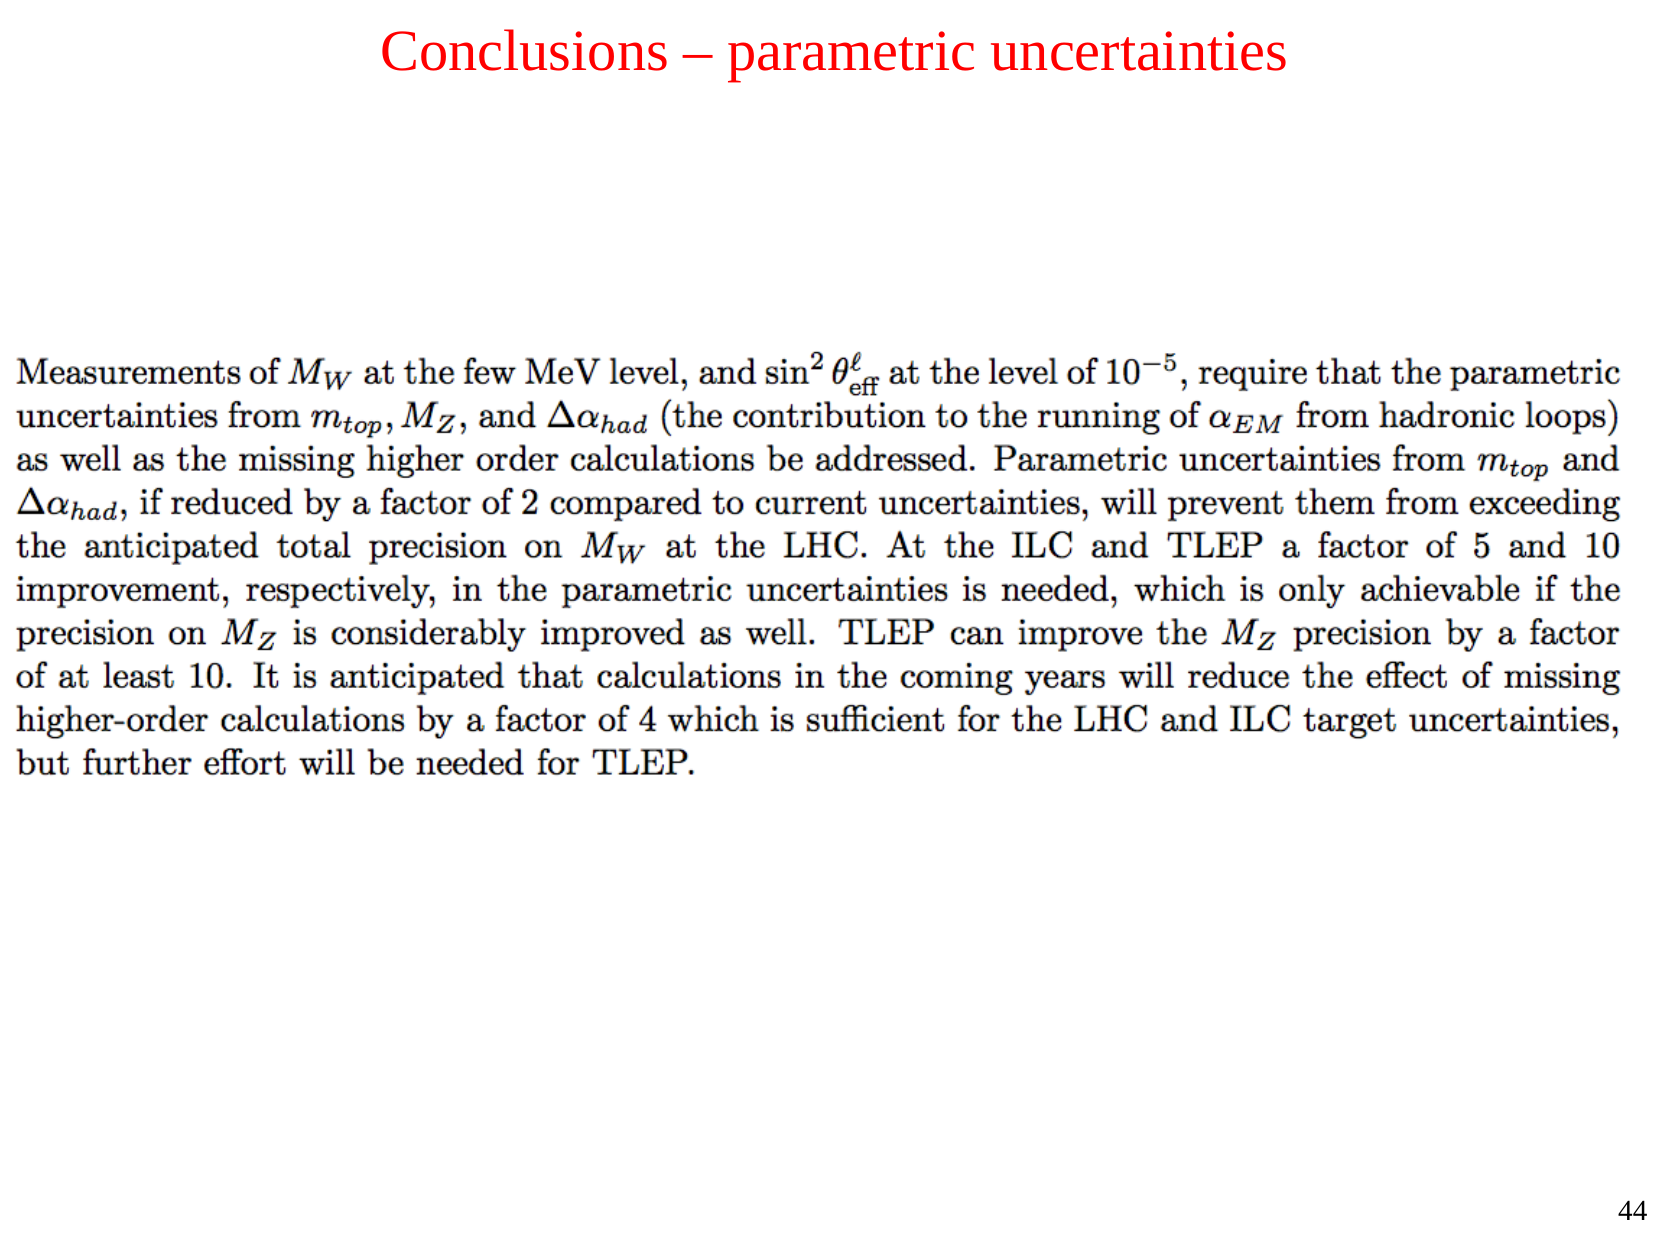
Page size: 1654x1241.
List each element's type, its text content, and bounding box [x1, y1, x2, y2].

title Conclusions – parametric uncertainties [128, 0, 1541, 144]
picture [1, 342, 1654, 795]
